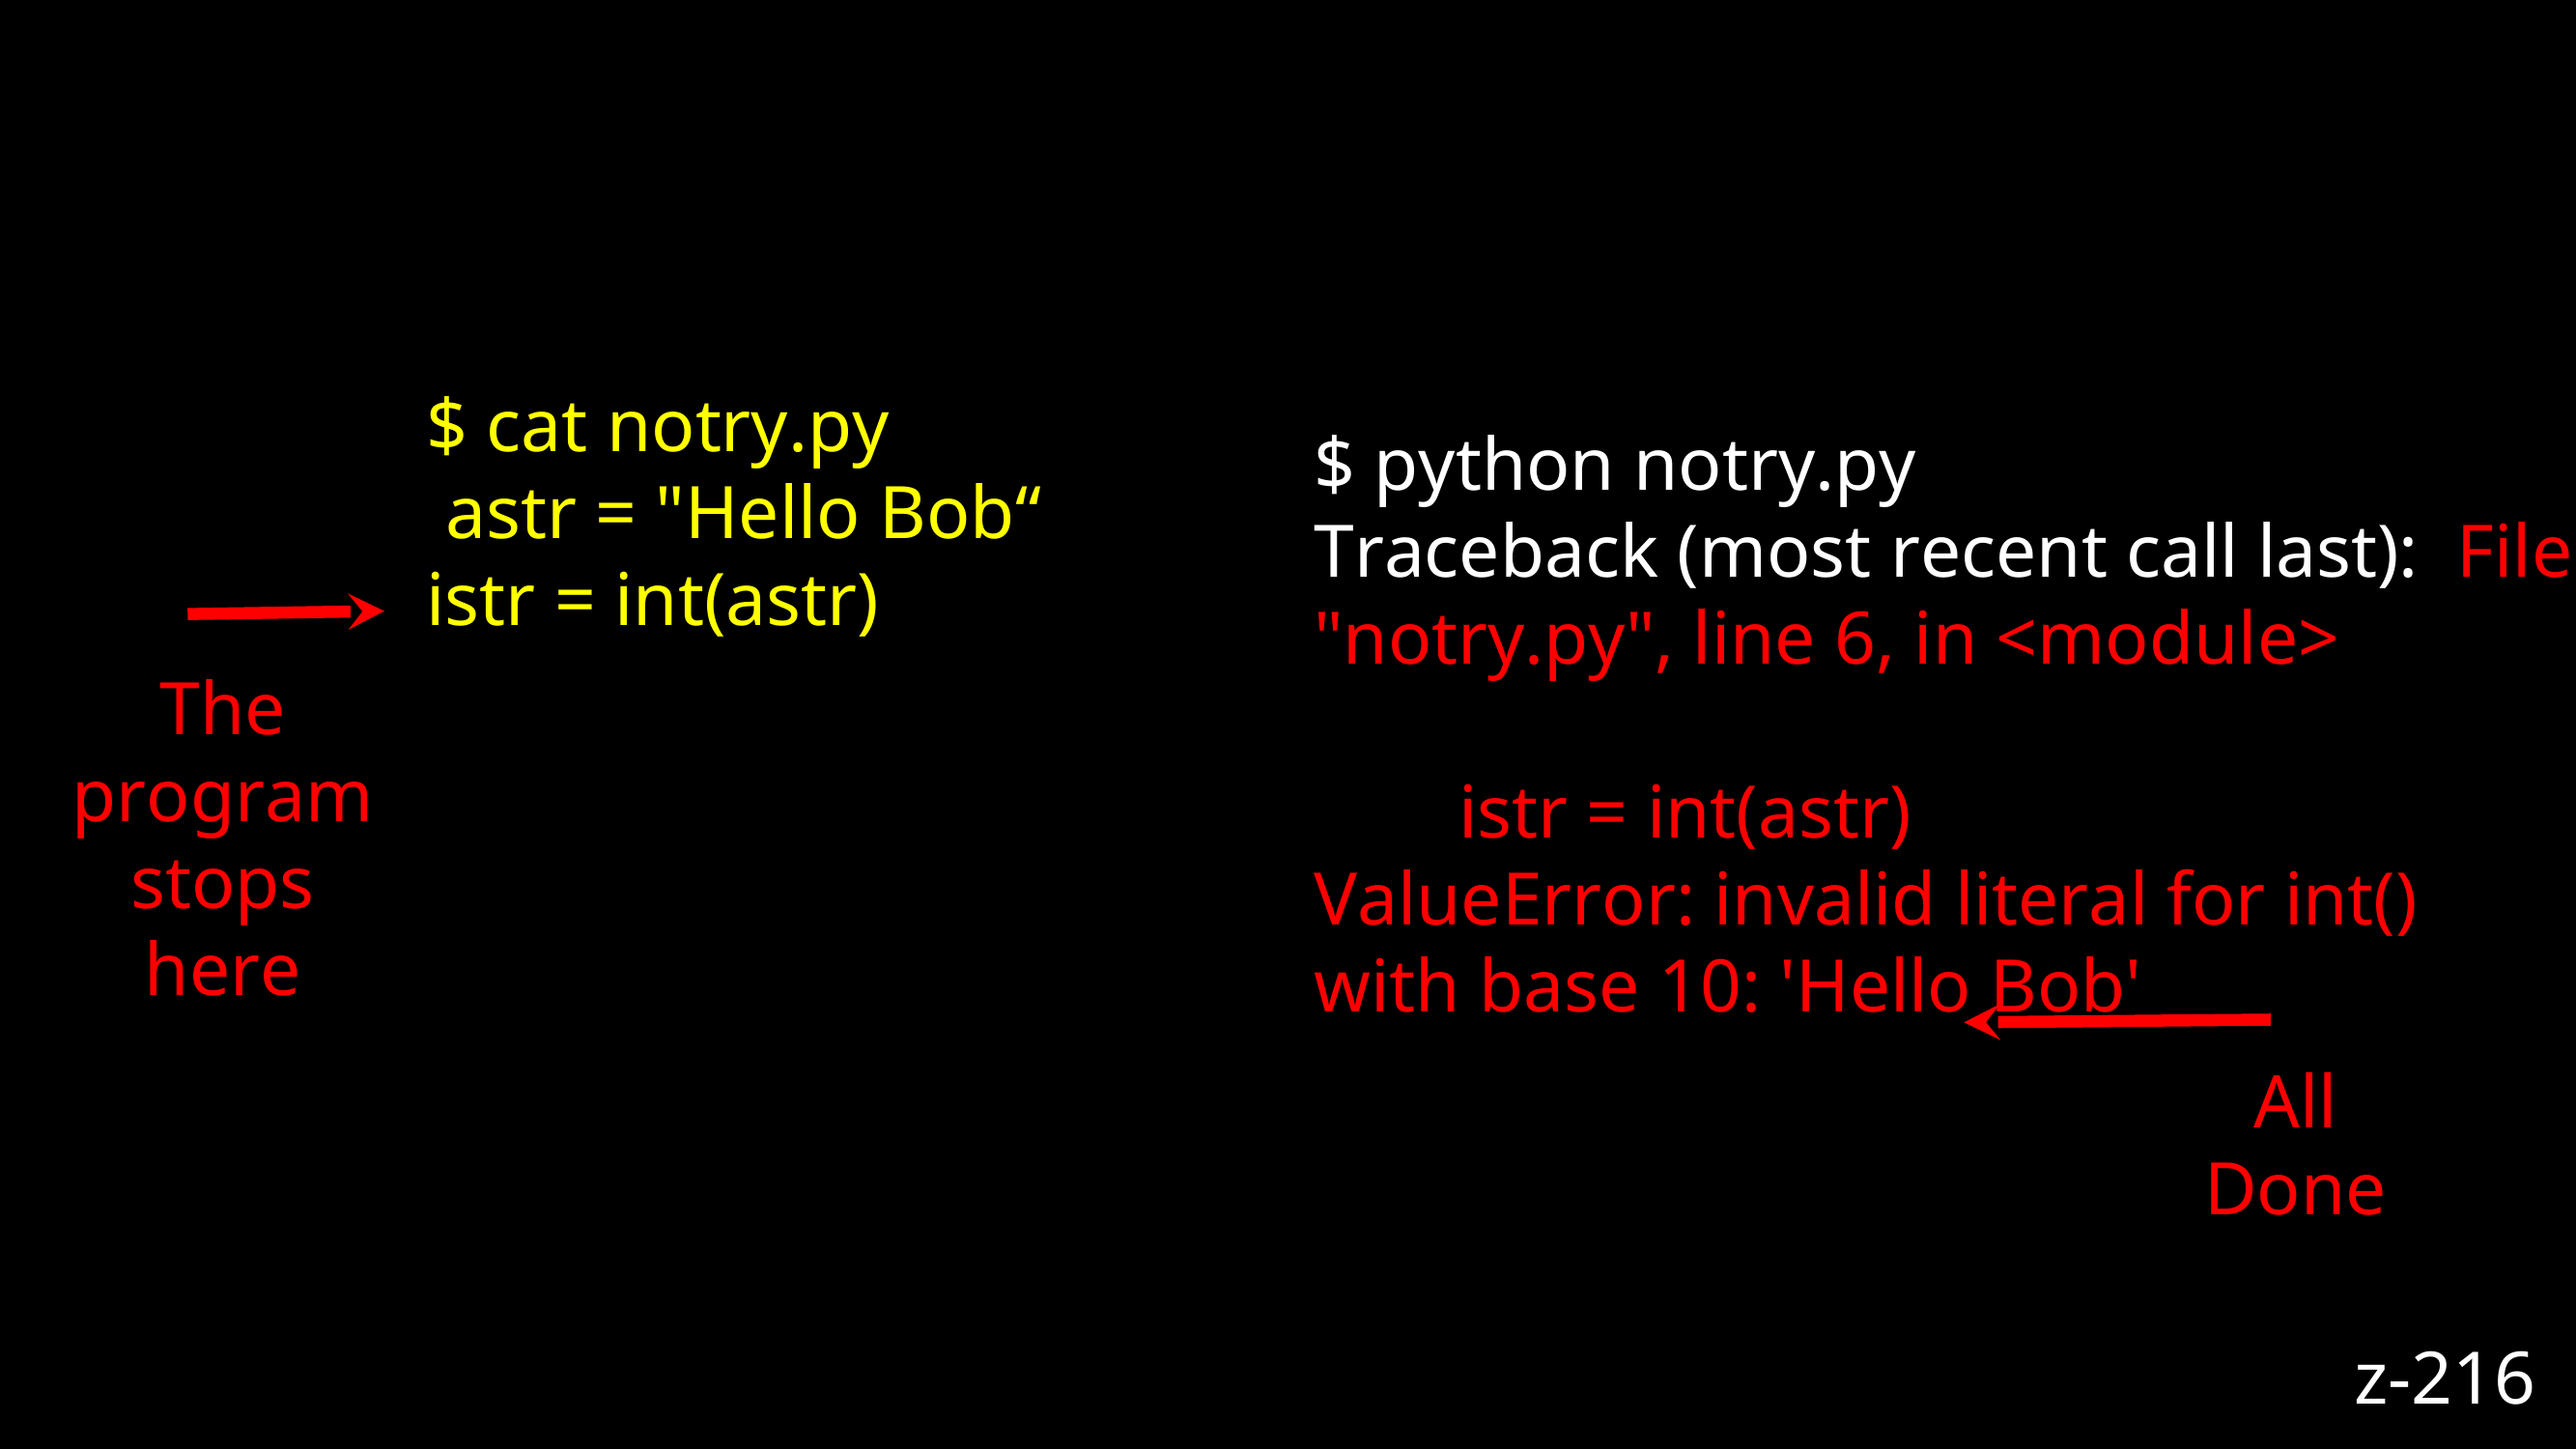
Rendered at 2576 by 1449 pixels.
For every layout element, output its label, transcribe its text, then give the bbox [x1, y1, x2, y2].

text_box All Done [2144, 1051, 2447, 1234]
text_box $ cat notry.py astr = "Hello Bob“ istr = int(astr) [426, 379, 1042, 640]
text_box $ python notry.py Traceback (most recent call last): File "notry.py", line 6, in <module> istr = int(astr) ValueError: invalid literal for int() with base 10: 'Hello Bob' [1314, 467, 2576, 979]
text_box The program stops here [71, 663, 374, 1009]
text_box z-216 [2354, 1331, 2536, 1419]
